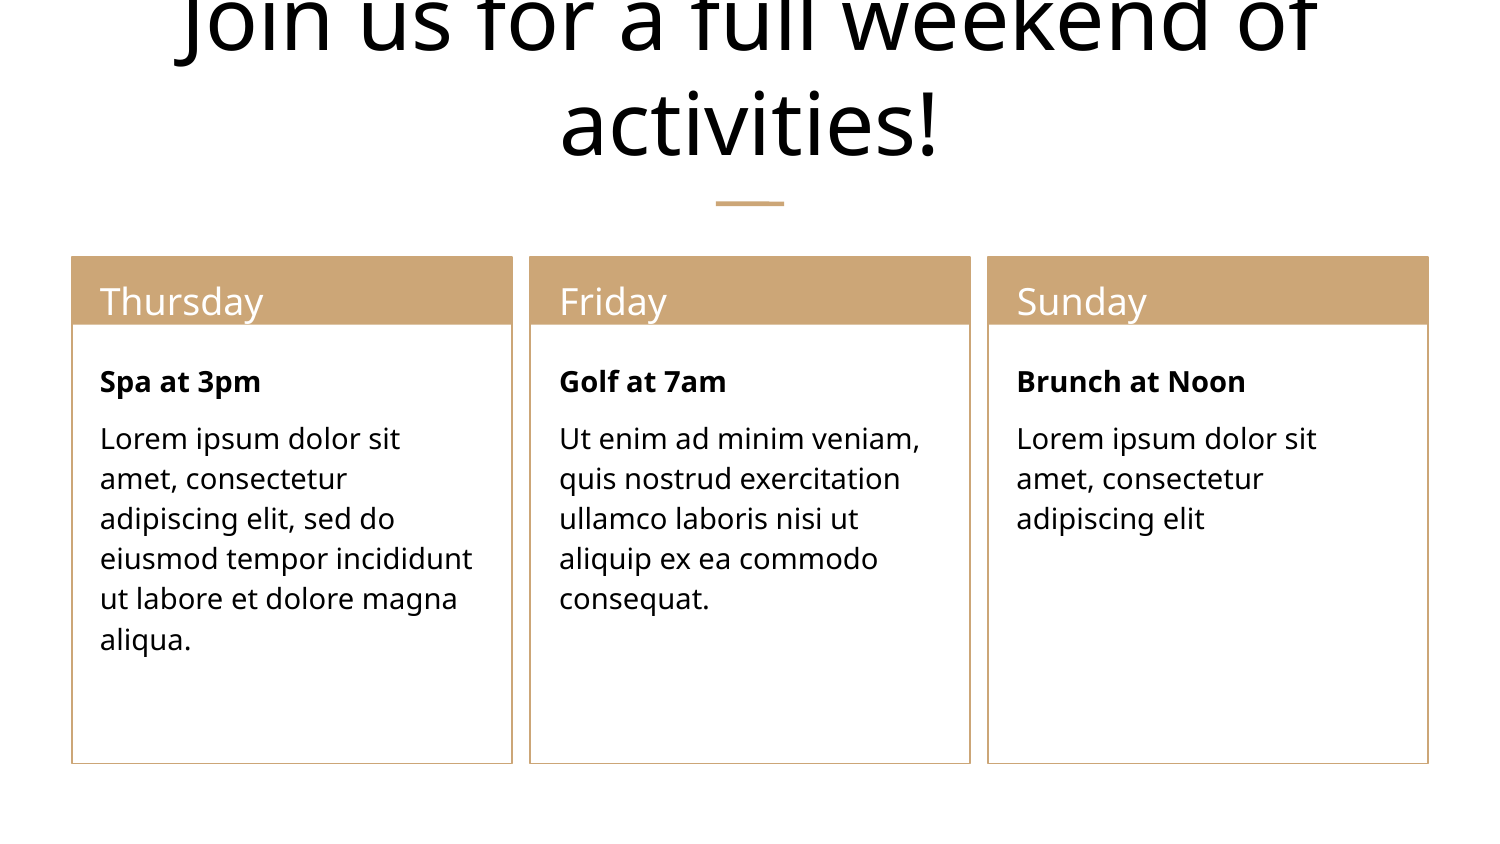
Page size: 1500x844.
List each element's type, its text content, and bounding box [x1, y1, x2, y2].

title Join us for a full weekend of activities! [51, 51, 1449, 189]
text_box [988, 257, 1429, 325]
list Spa at 3pm Lorem ipsum dolor sit amet, consectetur adipiscing elit, sed do eiusmod tempor incididunt ut labore et dolore magna aliqua. [84, 343, 495, 764]
list Friday [544, 256, 952, 324]
list Brunch at Noon Lorem ipsum dolor sit amet, consectetur adipiscing elit [1001, 343, 1411, 764]
text_box [529, 257, 970, 325]
list Sunday [1001, 256, 1410, 324]
text_box [71, 257, 512, 325]
list Golf at 7am Ut enim ad minim veniam, quis nostrud exercitation ullamco laboris nisi ut aliquip ex ea commodo consequat. [544, 343, 952, 764]
list Thursday [84, 256, 493, 324]
